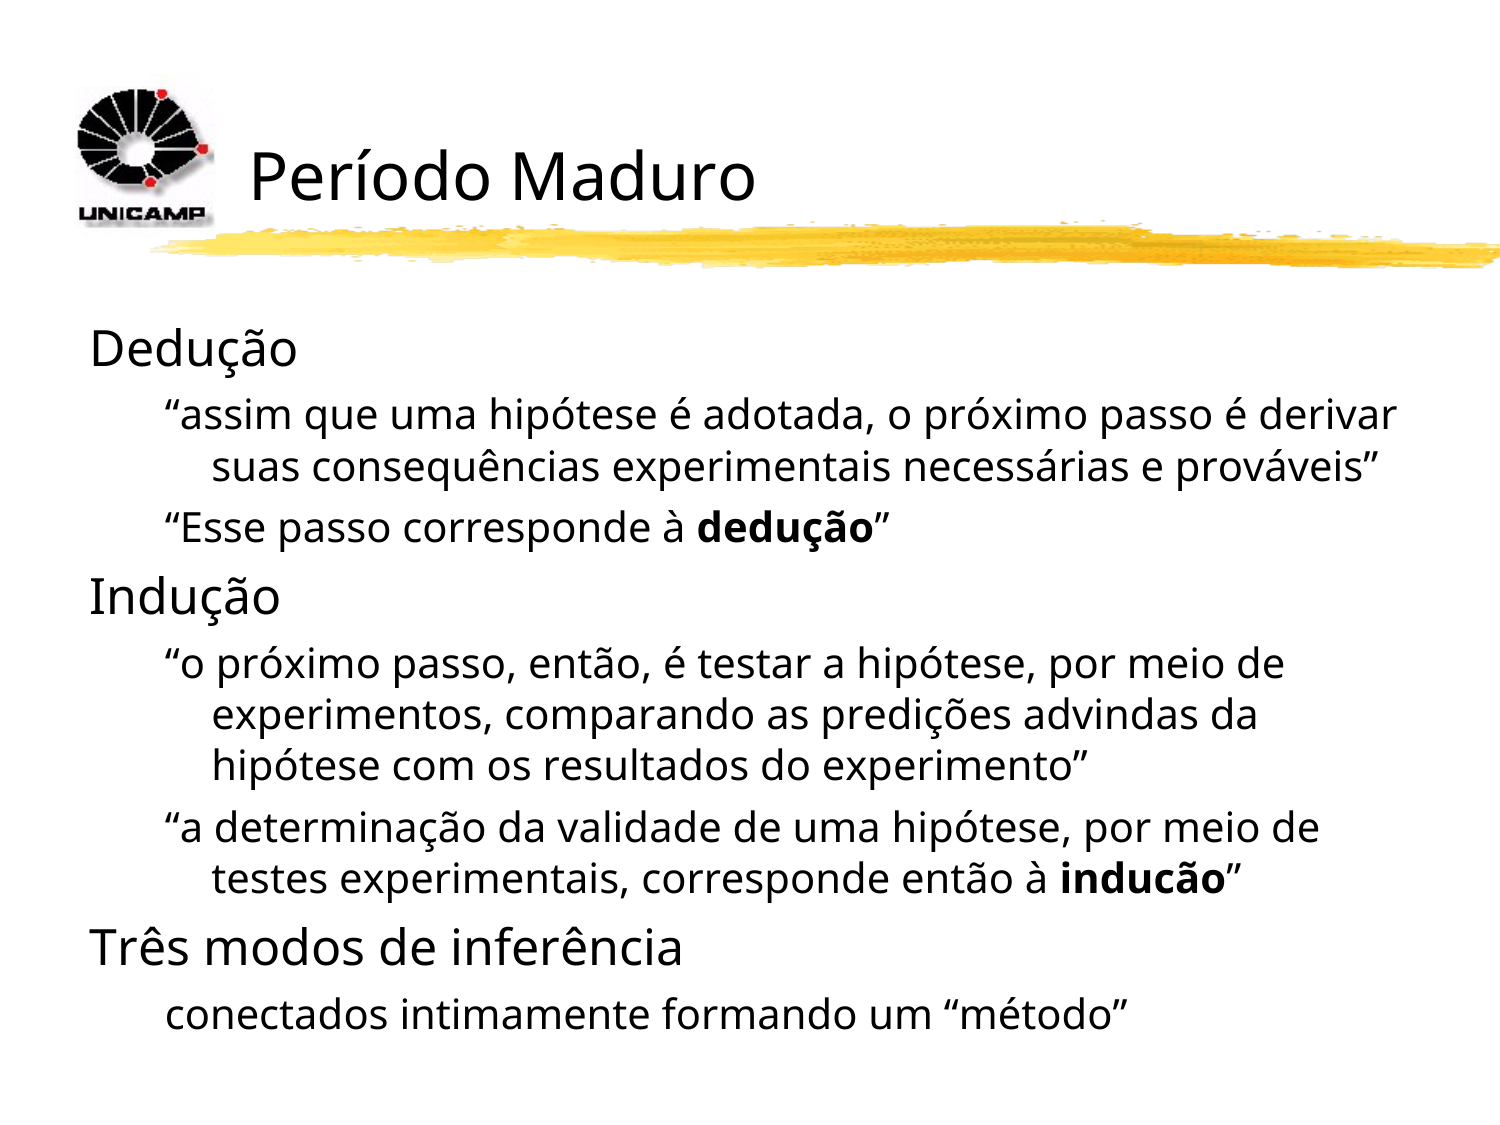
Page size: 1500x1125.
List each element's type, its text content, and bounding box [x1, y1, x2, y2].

picture [75, 74, 1500, 279]
list Dedução “assim que uma hipótese é adotada, o próximo passo é derivar suas consequências experimentais necessárias e prováveis” “Esse passo corresponde à dedução” Indução “o próximo passo, então, é testar a hipótese, por meio de experimentos, comparando as predições advindas da hipótese com os resultados do experimento” “a determinação da validade de uma hipótese, por meio de testes experimentais, corresponde então à inducão” Três modos de inferência conectados intimamente formando um “método” [74, 309, 1417, 994]
title Período Maduro [233, 37, 1434, 225]
